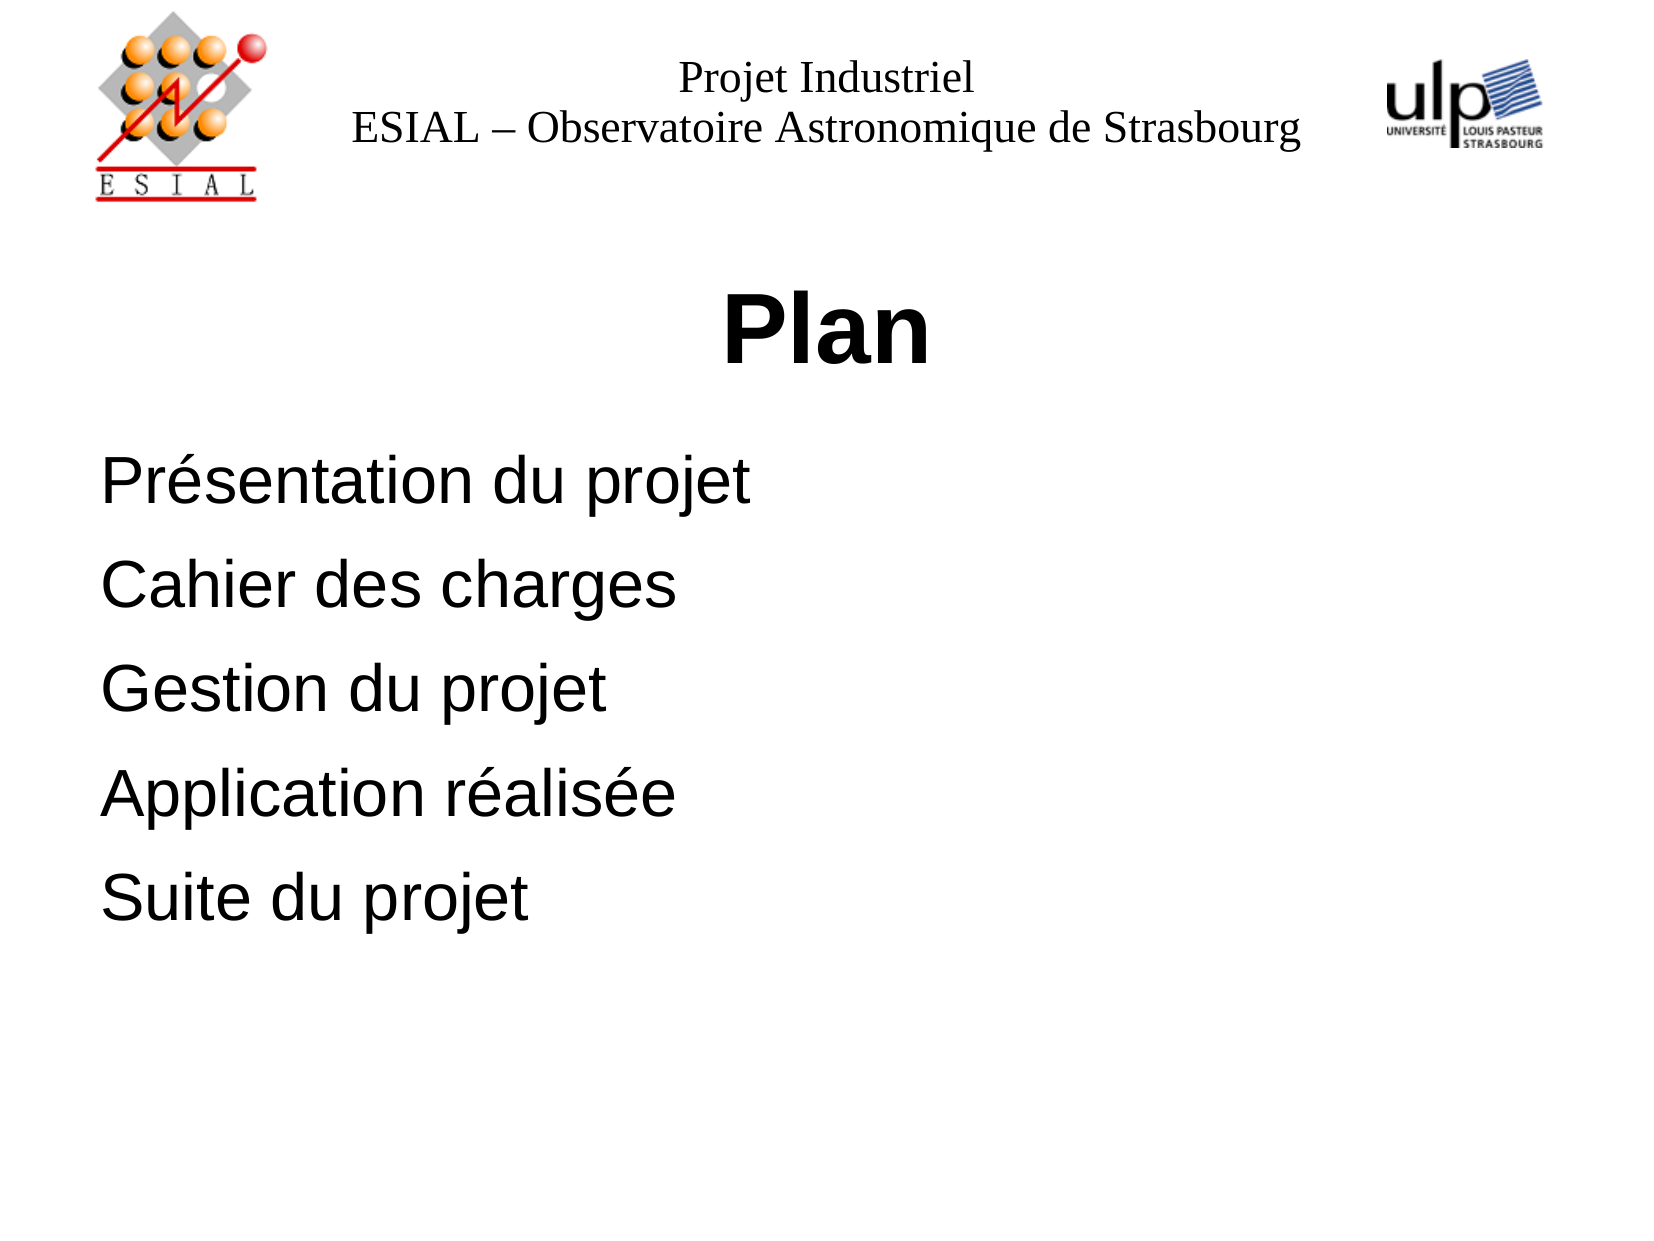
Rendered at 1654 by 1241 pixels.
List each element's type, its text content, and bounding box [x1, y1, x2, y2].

title Projet Industriel ESIAL – Observatoire Astronomique de Strasbourg [82, 49, 1571, 257]
picture [88, 6, 273, 49]
text_box Plan [265, 265, 1388, 414]
list Présentation du projet Cahier des charges Gestion du projet Application réalisée Suite du projet [82, 442, 1571, 1094]
